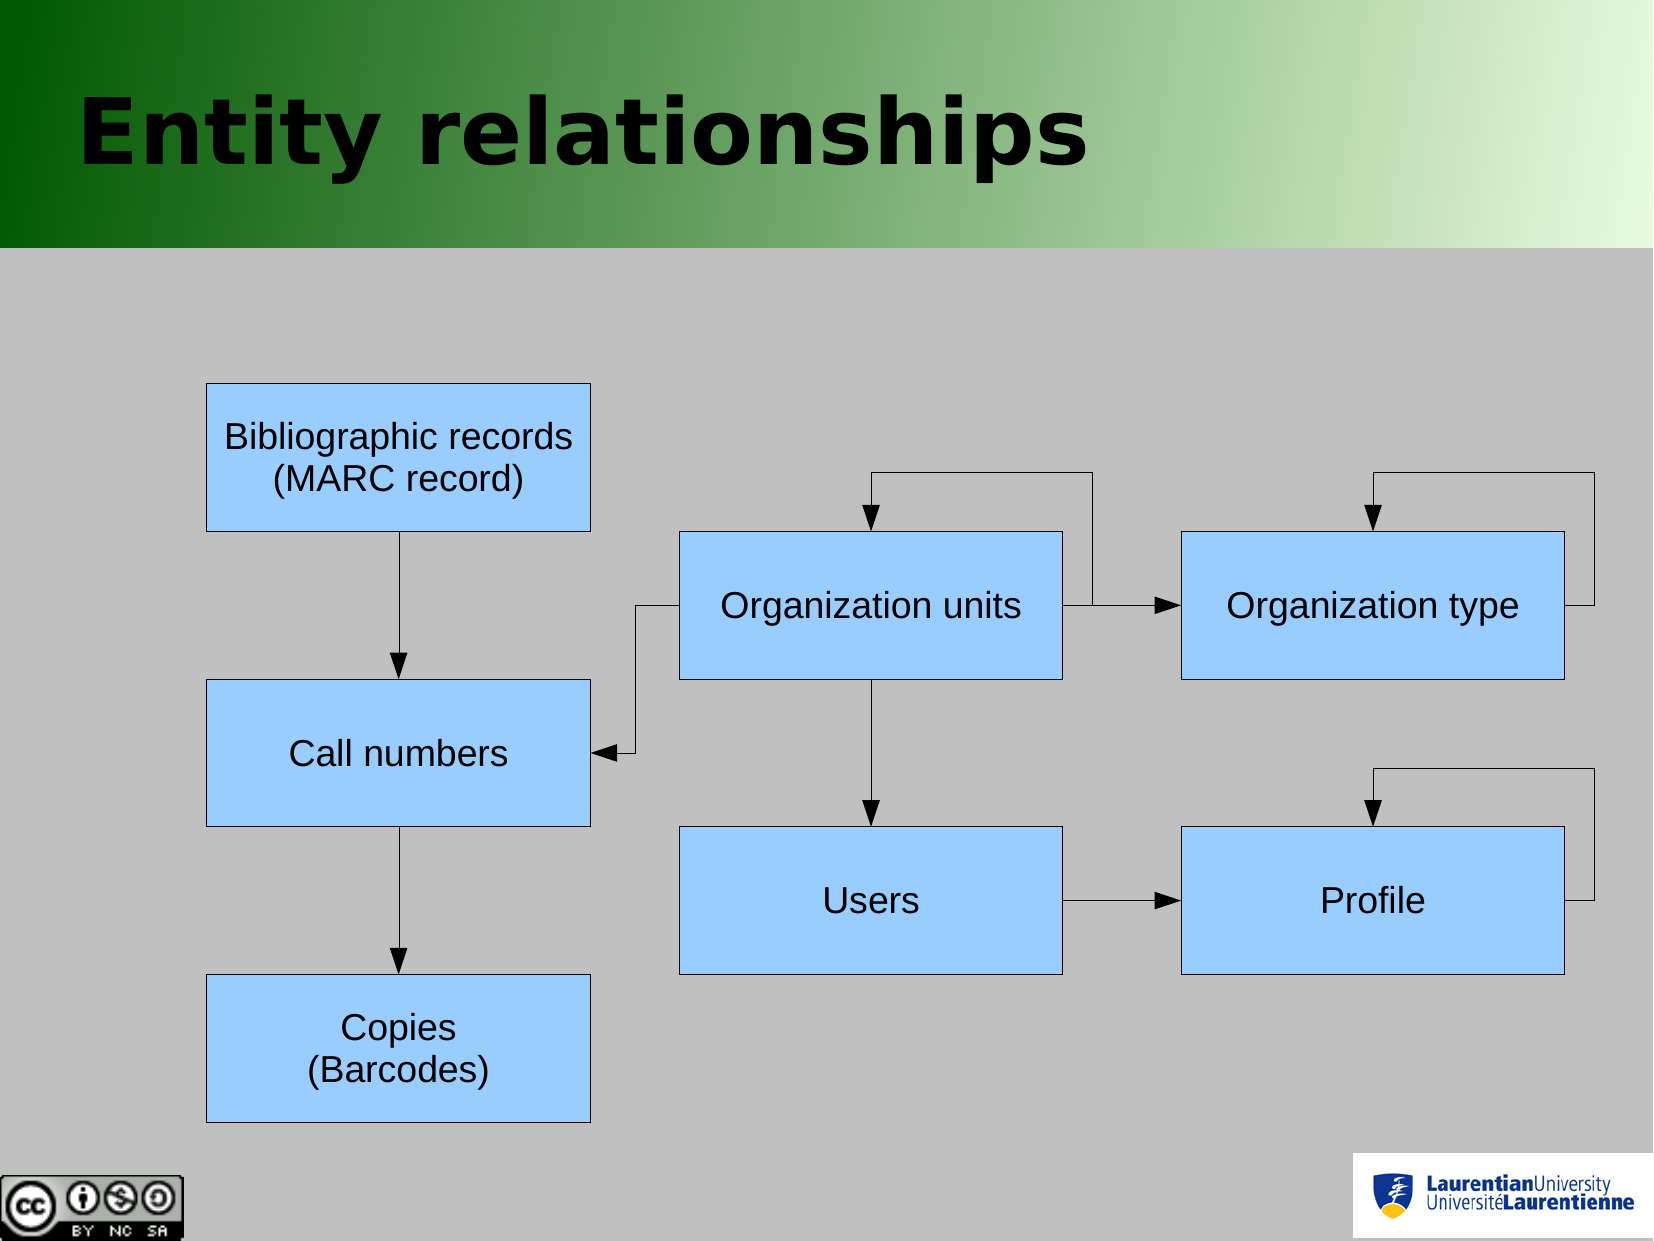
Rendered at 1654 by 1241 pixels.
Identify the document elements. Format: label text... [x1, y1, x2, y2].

text_box Copies (Barcodes) [206, 974, 591, 1123]
text_box Bibliographic records (MARC record) [206, 383, 591, 532]
picture [0, 0, 1653, 248]
text_box Profile [1181, 826, 1565, 975]
title Entity relationships [76, 29, 1565, 237]
text_box Call numbers [206, 679, 591, 827]
text_box Organization type [1181, 531, 1565, 680]
text_box Organization units [679, 531, 1063, 680]
text_box Users [679, 826, 1063, 975]
picture [1353, 1153, 1653, 1238]
picture [0, 1175, 184, 1241]
